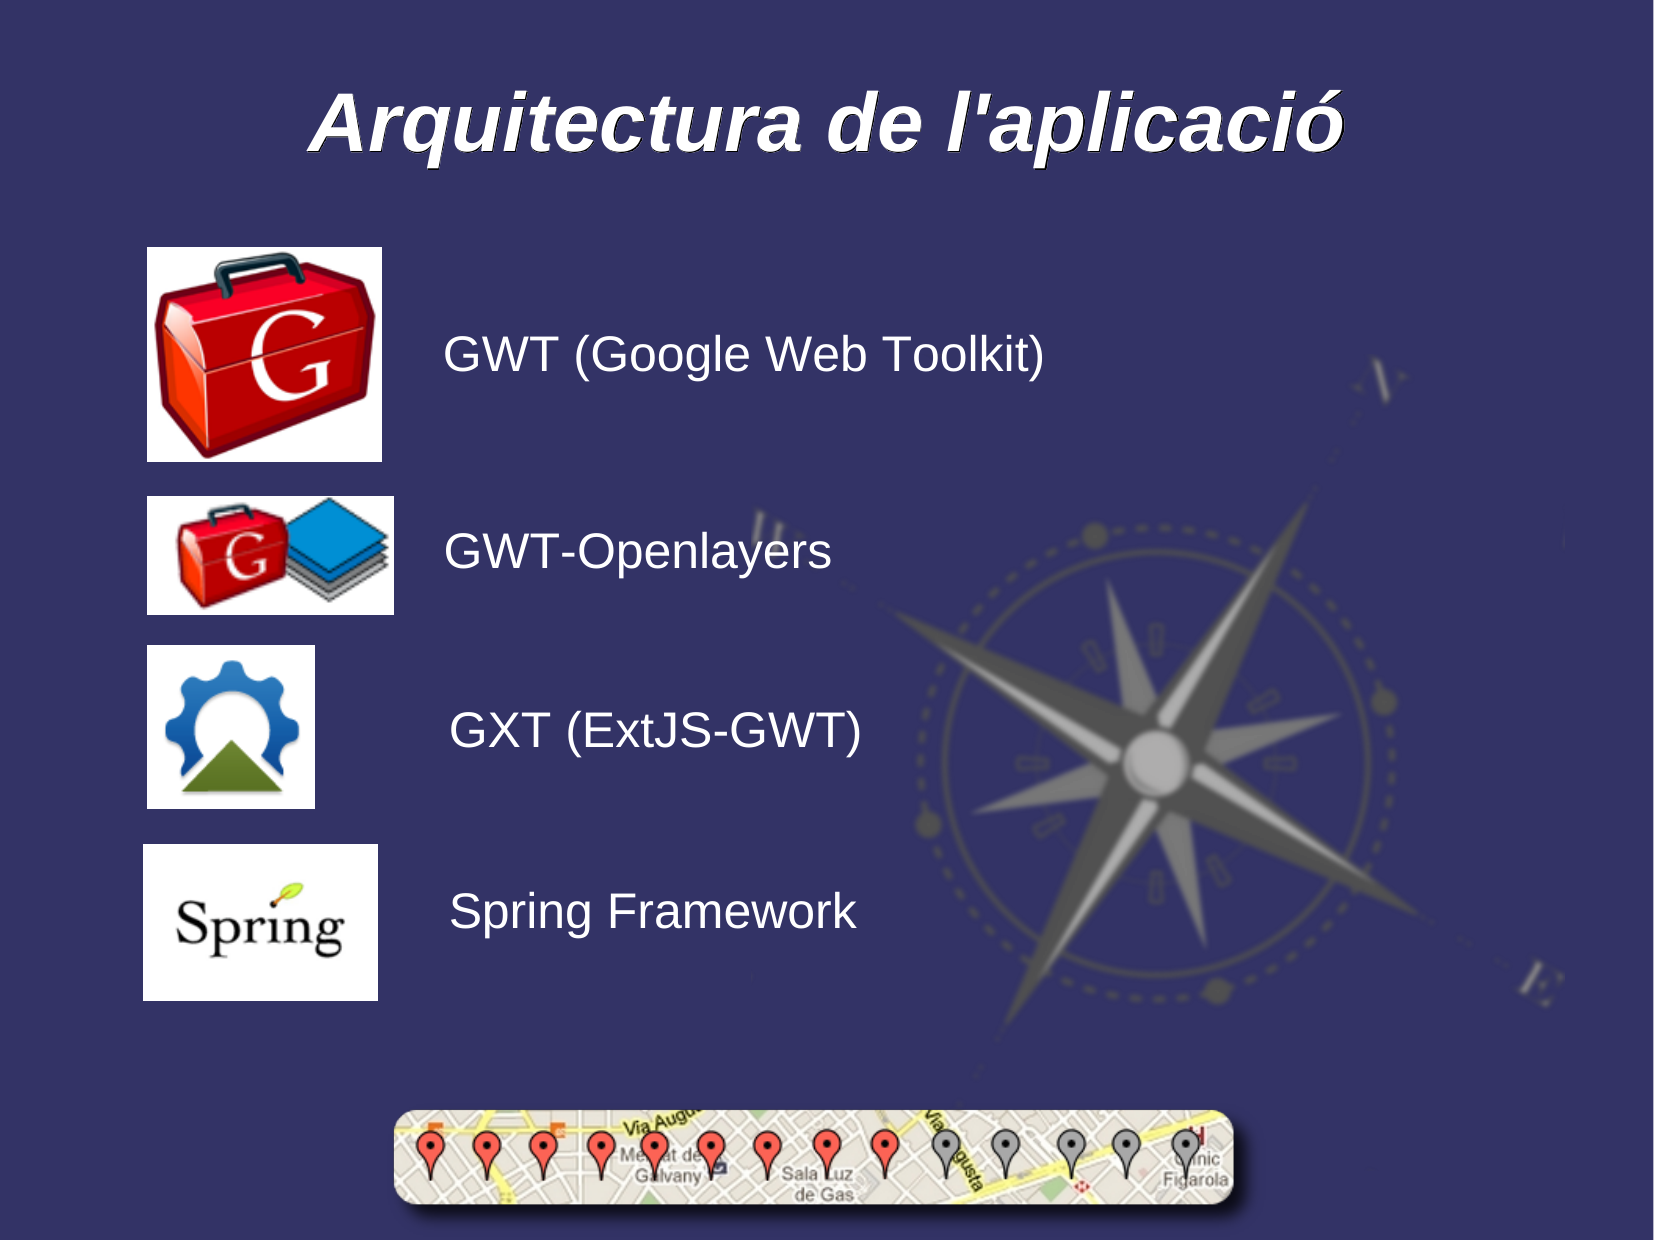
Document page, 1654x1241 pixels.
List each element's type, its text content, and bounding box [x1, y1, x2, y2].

picture [147, 496, 394, 615]
picture [383, 354, 1565, 1241]
picture [147, 645, 315, 810]
text_box GWT (Google Web Toolkit) [442, 326, 1047, 383]
picture [143, 844, 378, 1001]
picture [147, 247, 382, 463]
text_box GWT-Openlayers [443, 522, 833, 579]
text_box Spring Framework [448, 883, 858, 939]
text_box GXT (ExtJS-GWT) [448, 702, 864, 759]
title Arquitectura de l'aplicació [121, 19, 1534, 227]
